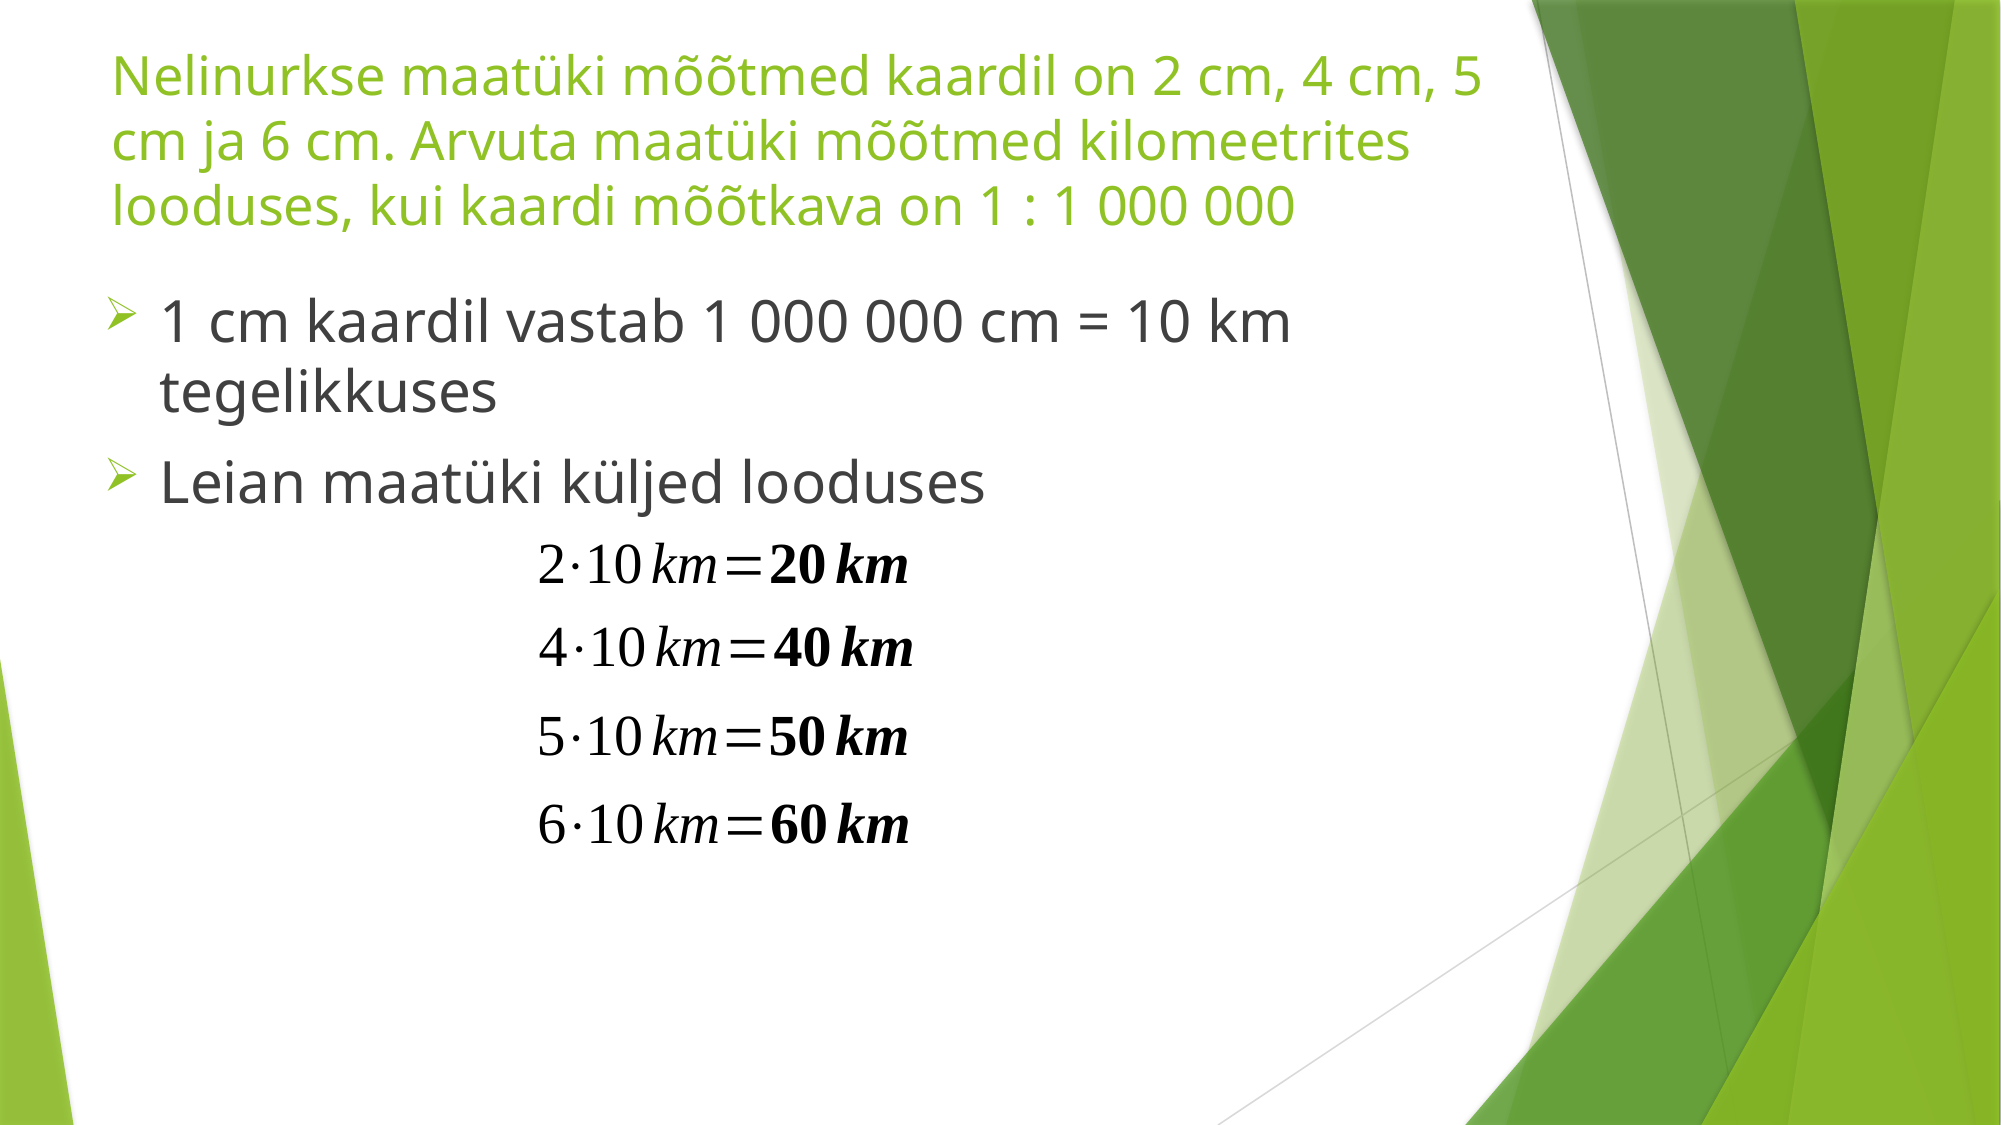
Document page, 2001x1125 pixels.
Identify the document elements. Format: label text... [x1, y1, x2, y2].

list 1 cm kaardil vastab 1 000 000 cm = 10 km tegelikkuses Leian maatüki küljed looduses [88, 276, 1546, 1004]
chart [531, 531, 916, 596]
title Nelinurkse maatüki mõõtmed kaardil on 2 cm, 4 cm, 5 cm ja 6 cm. Arvuta maatüki mõõtmed kilomeetrites looduses, kui kaardi mõõtkava on 1 : 1 000 000 [96, 33, 1565, 251]
chart [531, 703, 916, 768]
chart [531, 792, 917, 857]
chart [531, 614, 921, 680]
